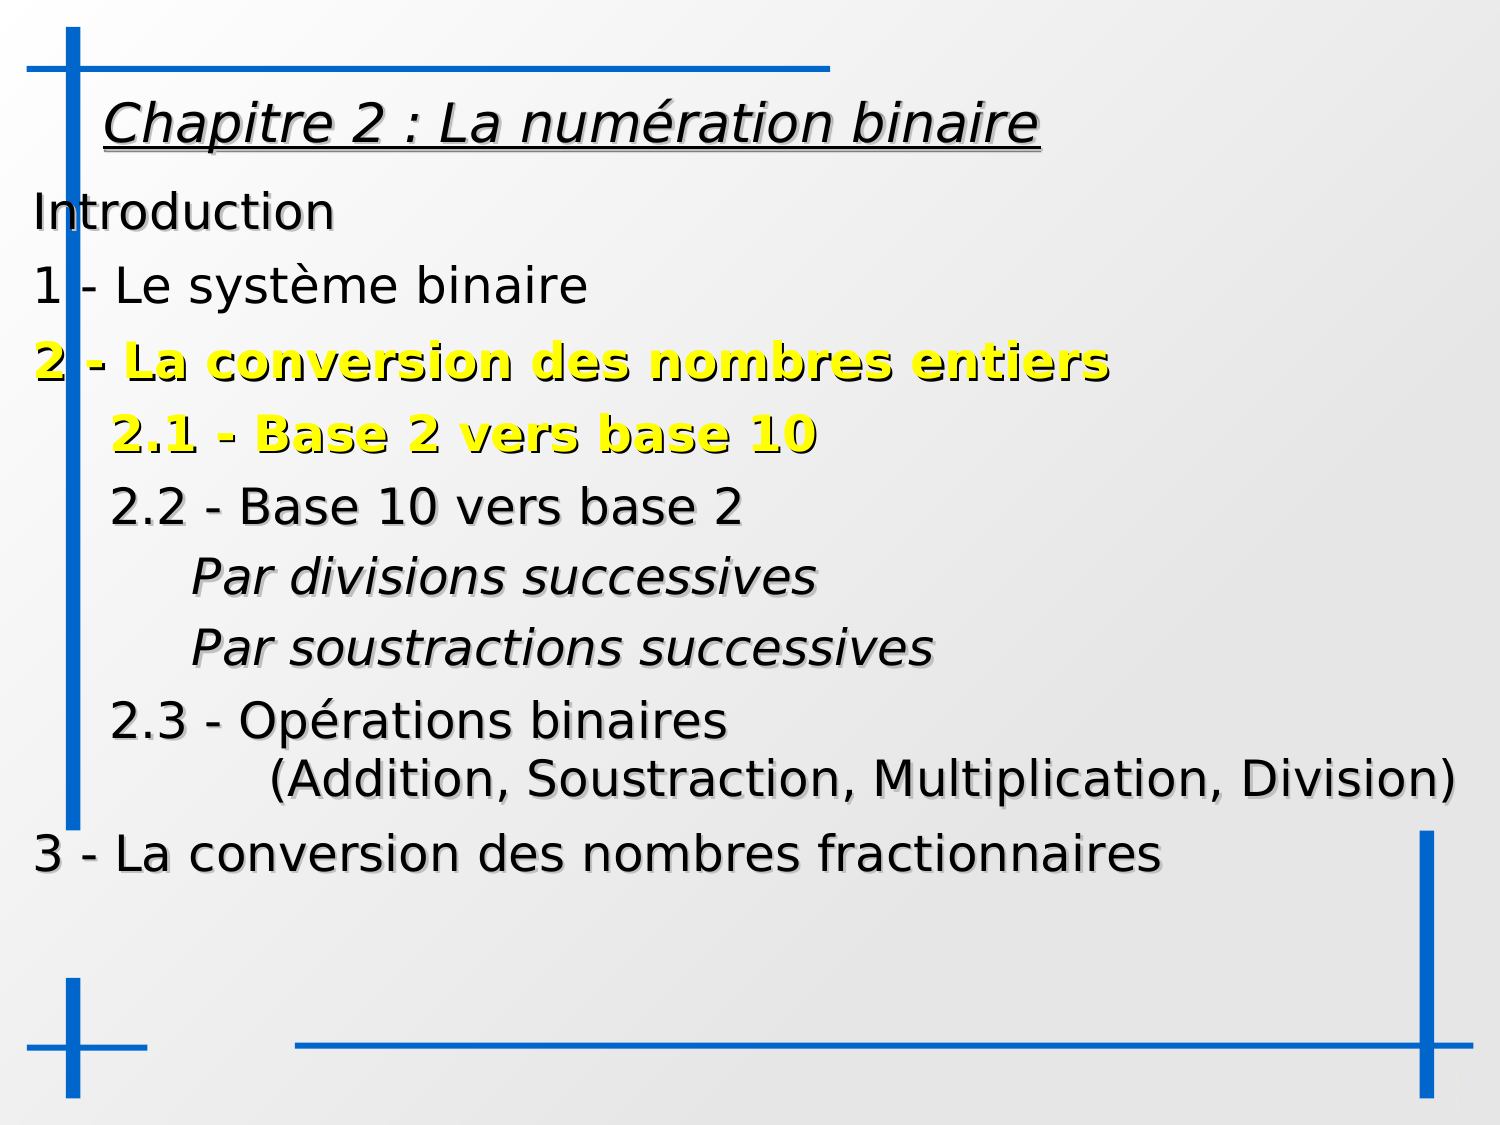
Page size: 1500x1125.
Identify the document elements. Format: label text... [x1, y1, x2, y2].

title Chapitre 2 : La numération binaire [88, 49, 1498, 163]
list Introduction 1 - Le système binaire 2 - La conversion des nombres entiers 2.1 - Base 2 vers base 10 2.2 - Base 10 vers base 2 Par divisions successives Par soustractions successives 2.3 - Opérations binaires (Addition, Soustraction, Multiplication, Division) 3 - La conversion des nombres fractionnaires [0, 174, 1500, 1026]
